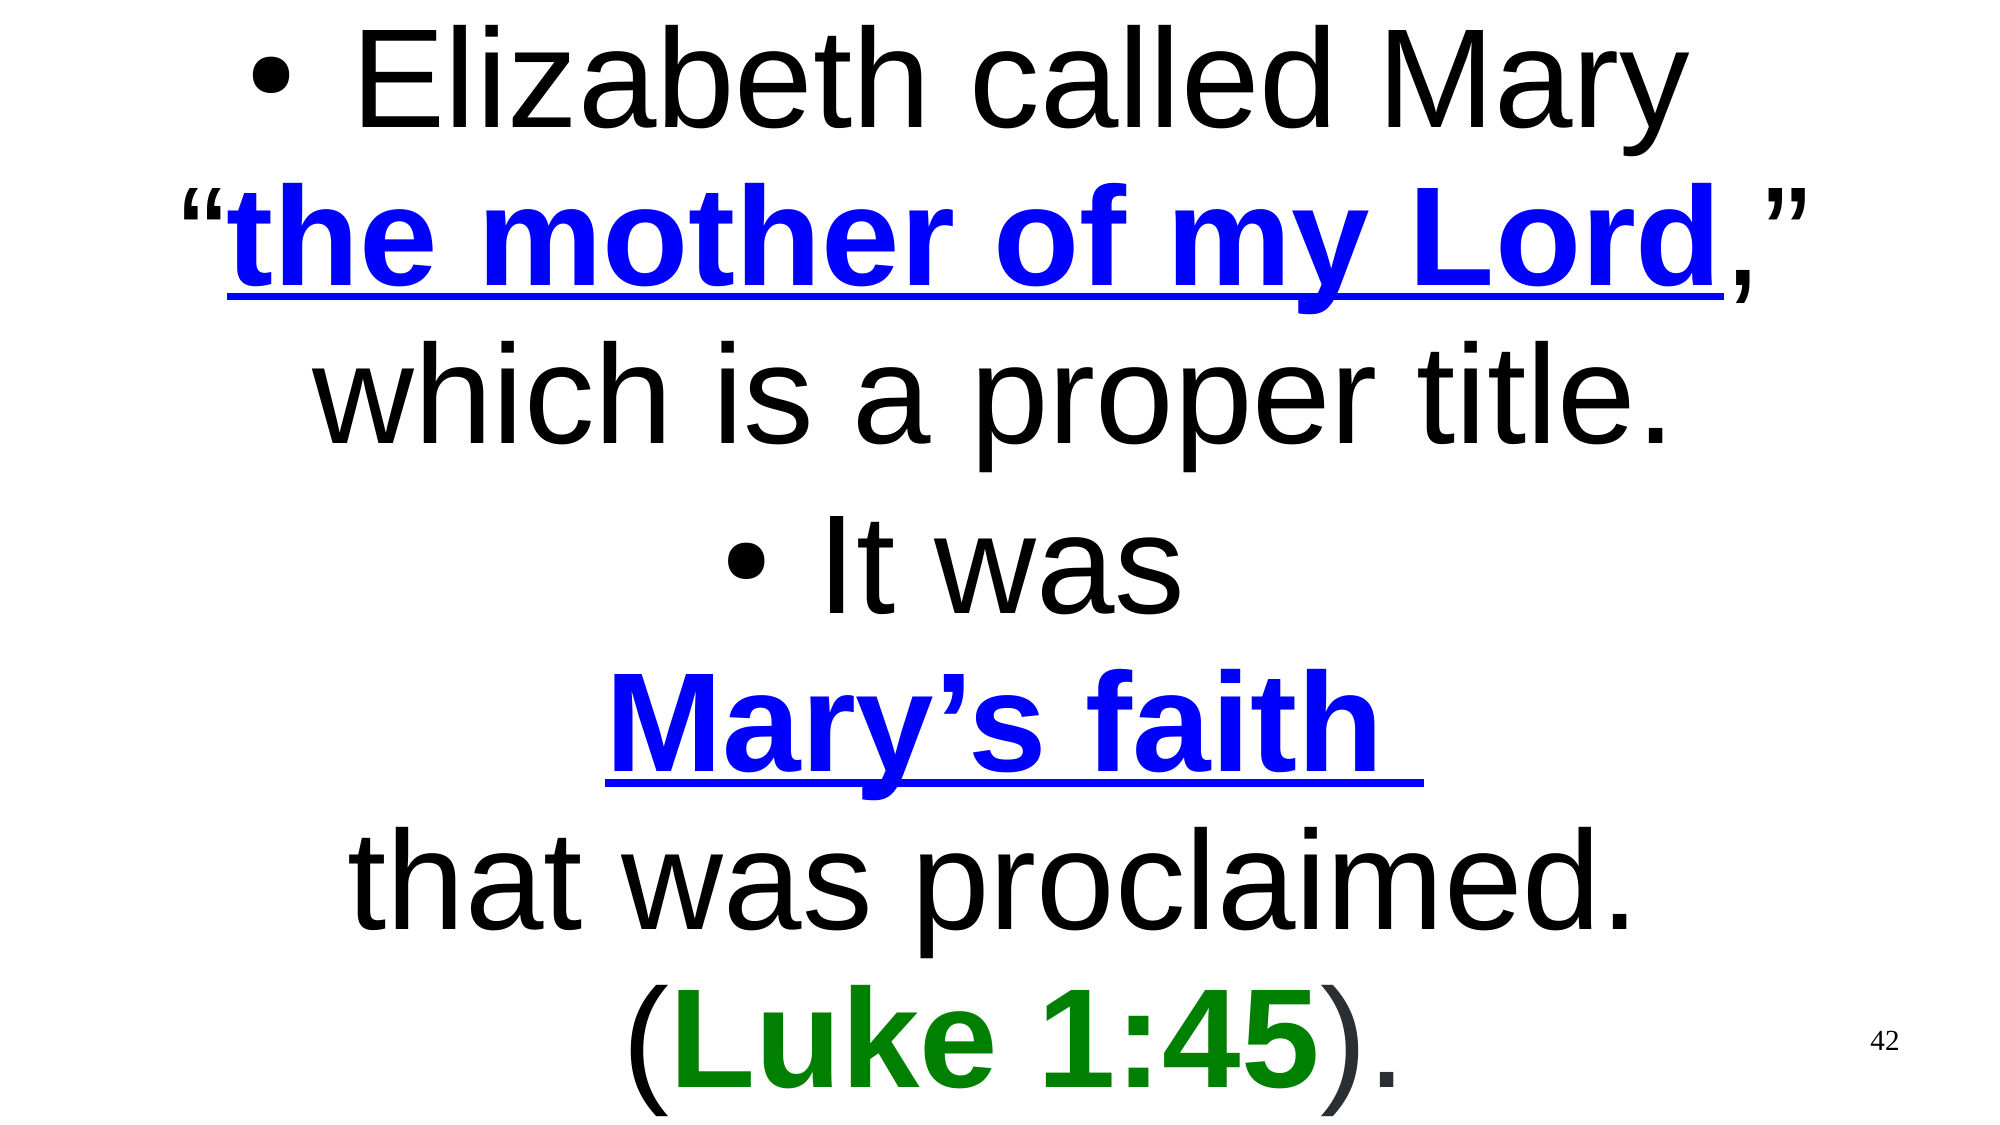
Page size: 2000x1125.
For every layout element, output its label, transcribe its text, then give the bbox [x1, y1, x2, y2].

list Elizabeth called Mary “the mother of my Lord,” which is a proper title. It was Mary’s faith that was proclaimed. (Luke 1:45). [0, 0, 1996, 1123]
